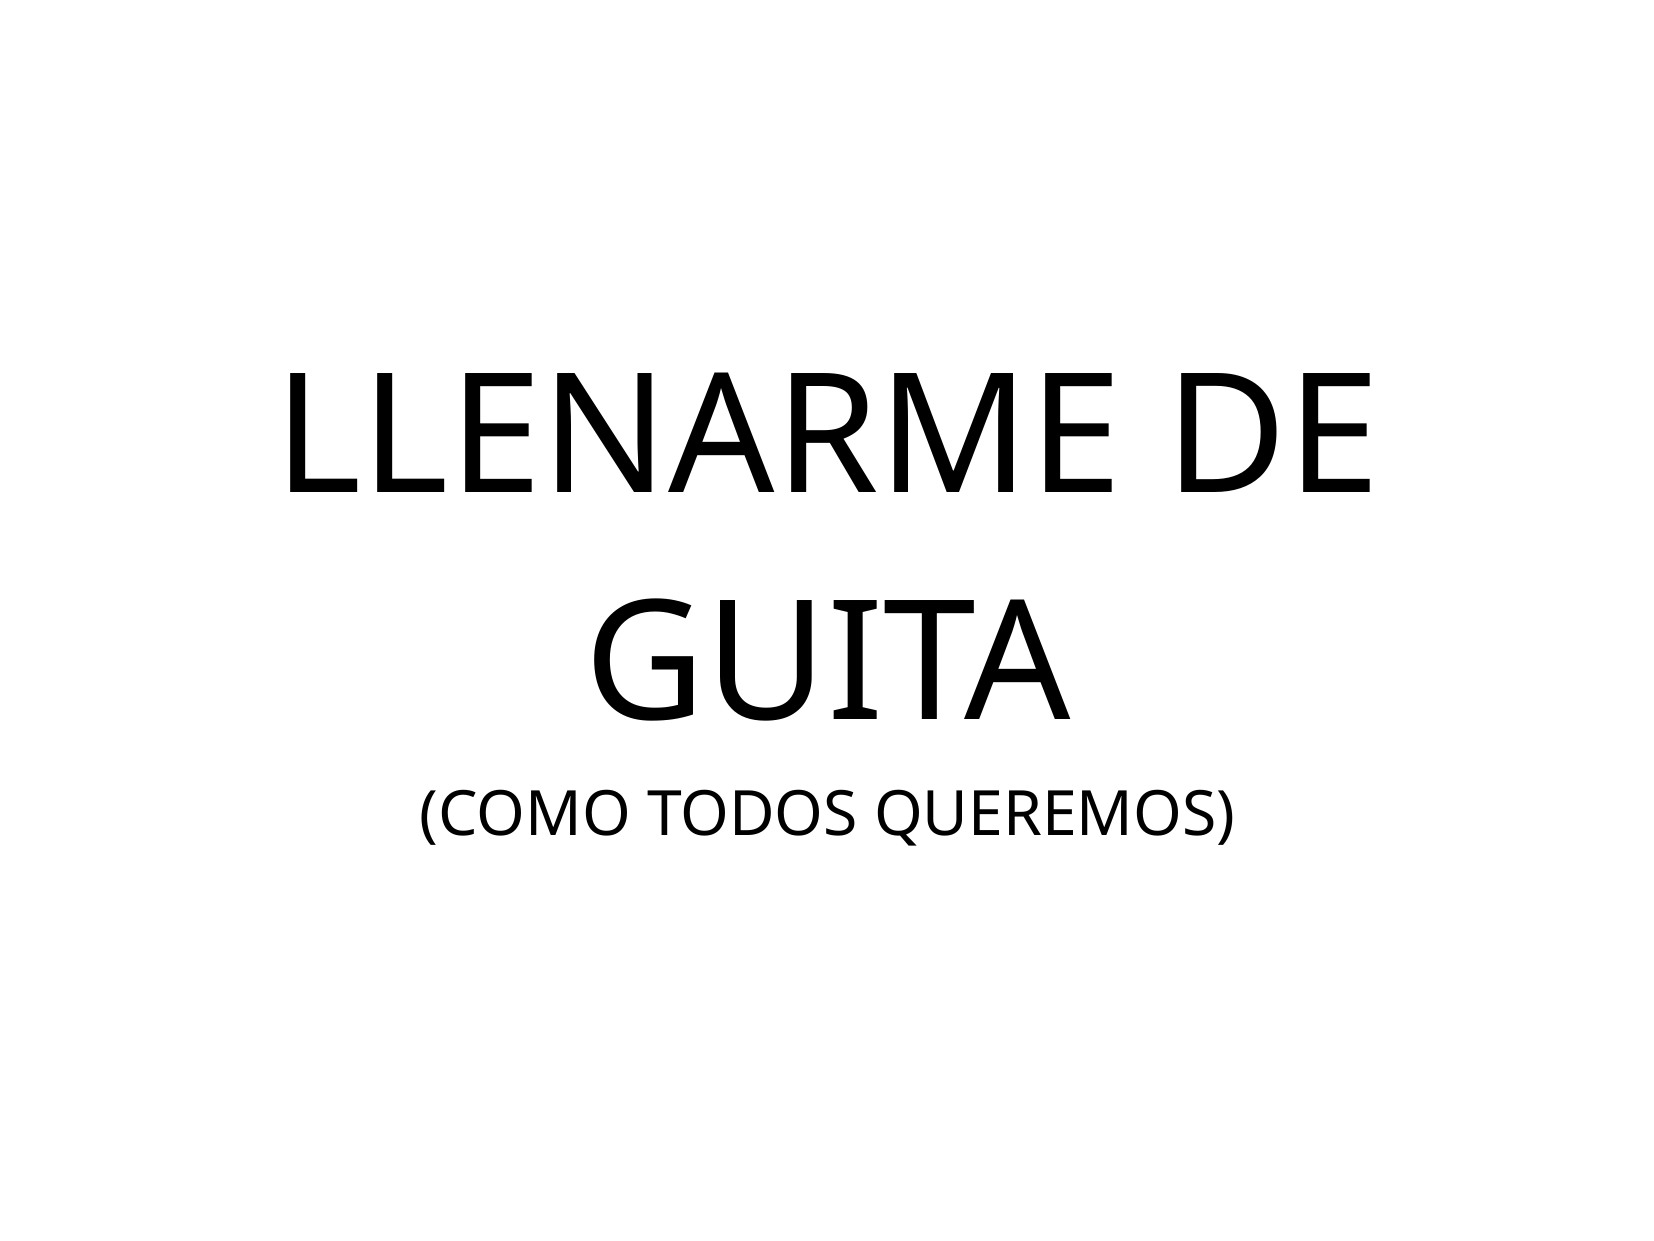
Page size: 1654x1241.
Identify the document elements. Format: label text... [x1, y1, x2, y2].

text_box LLENARME DE GUITA (COMO TODOS QUEREMOS) [259, 307, 1610, 934]
